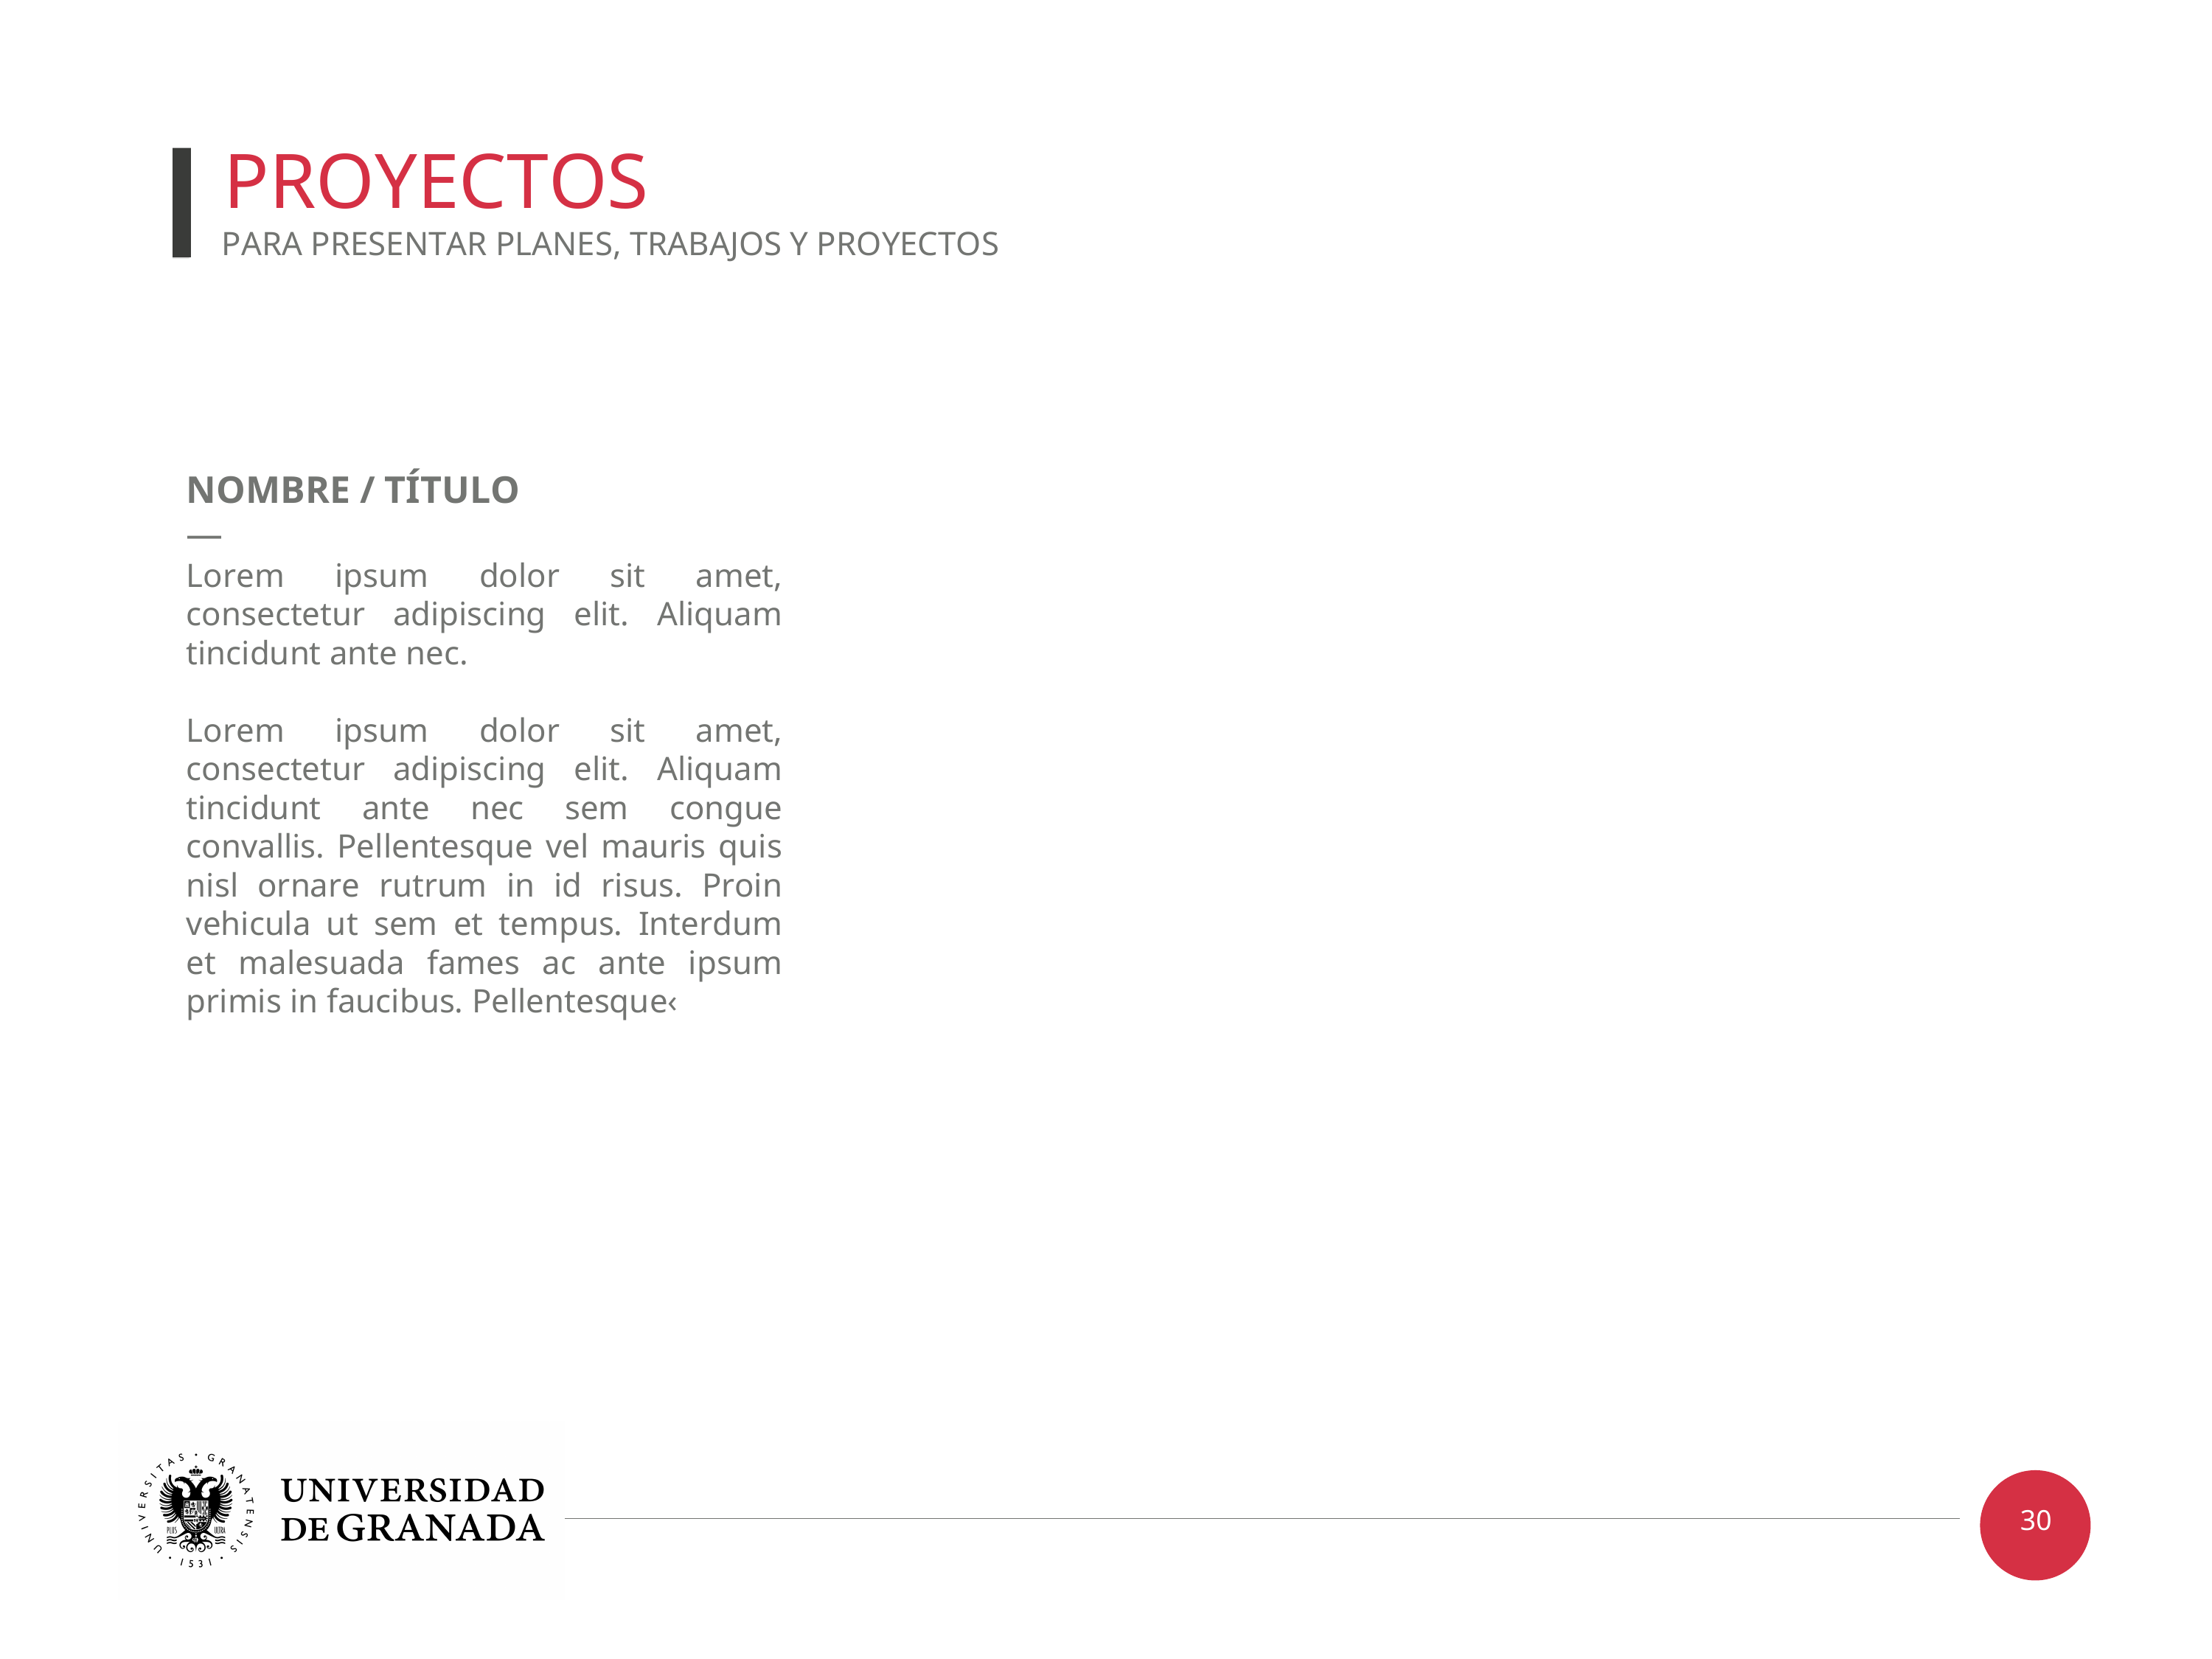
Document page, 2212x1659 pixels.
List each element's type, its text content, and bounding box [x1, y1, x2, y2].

text_box NOMBRE / TÍTULO — Lorem ipsum dolor sit amet, consectetur adipiscing elit. Aliquam tincidunt ante nec. Lorem ipsum dolor sit amet, consectetur adipiscing elit. Aliquam tincidunt ante nec sem congue convallis. Pellentesque vel mauris quis nisl ornare rutrum in id risus. Proin vehicula ut sem et tempus. Interdum et malesuada fames ac ante ipsum primis in faucibus. Pellentesque‹ [175, 460, 794, 1026]
text_box PARA PRESENTAR PLANES, TRABAJOS Y PROYECTOS [210, 218, 2061, 268]
picture [118, 1421, 565, 1600]
text_box PROYECTOS [212, 127, 2063, 229]
text_box [173, 147, 191, 257]
